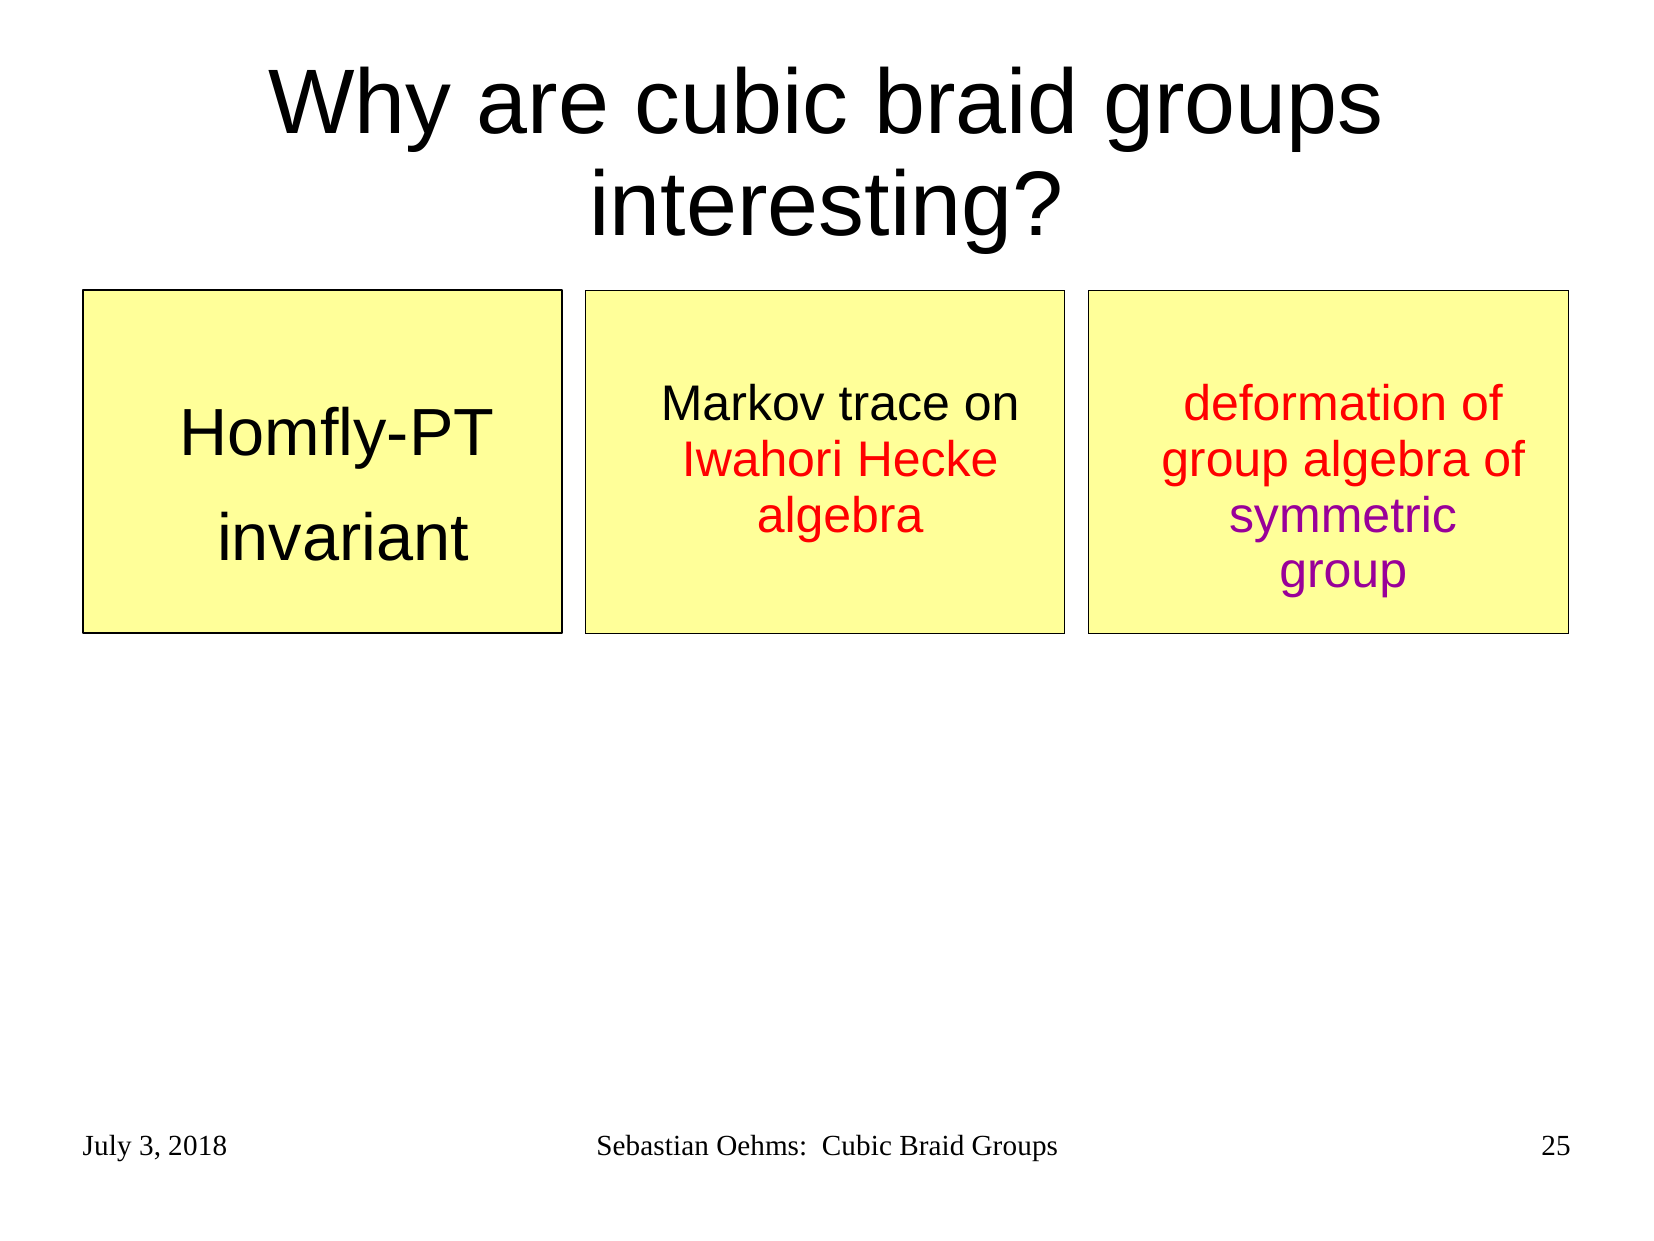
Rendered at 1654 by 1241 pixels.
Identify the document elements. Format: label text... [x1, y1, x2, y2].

list deformation of group algebra of symmetric group [1088, 290, 1569, 634]
title Why are cubic braid groups interesting? [82, 49, 1571, 257]
list Homfly-PT invariant [82, 290, 562, 634]
list Markov trace on Iwahori Hecke algebra [585, 290, 1065, 634]
